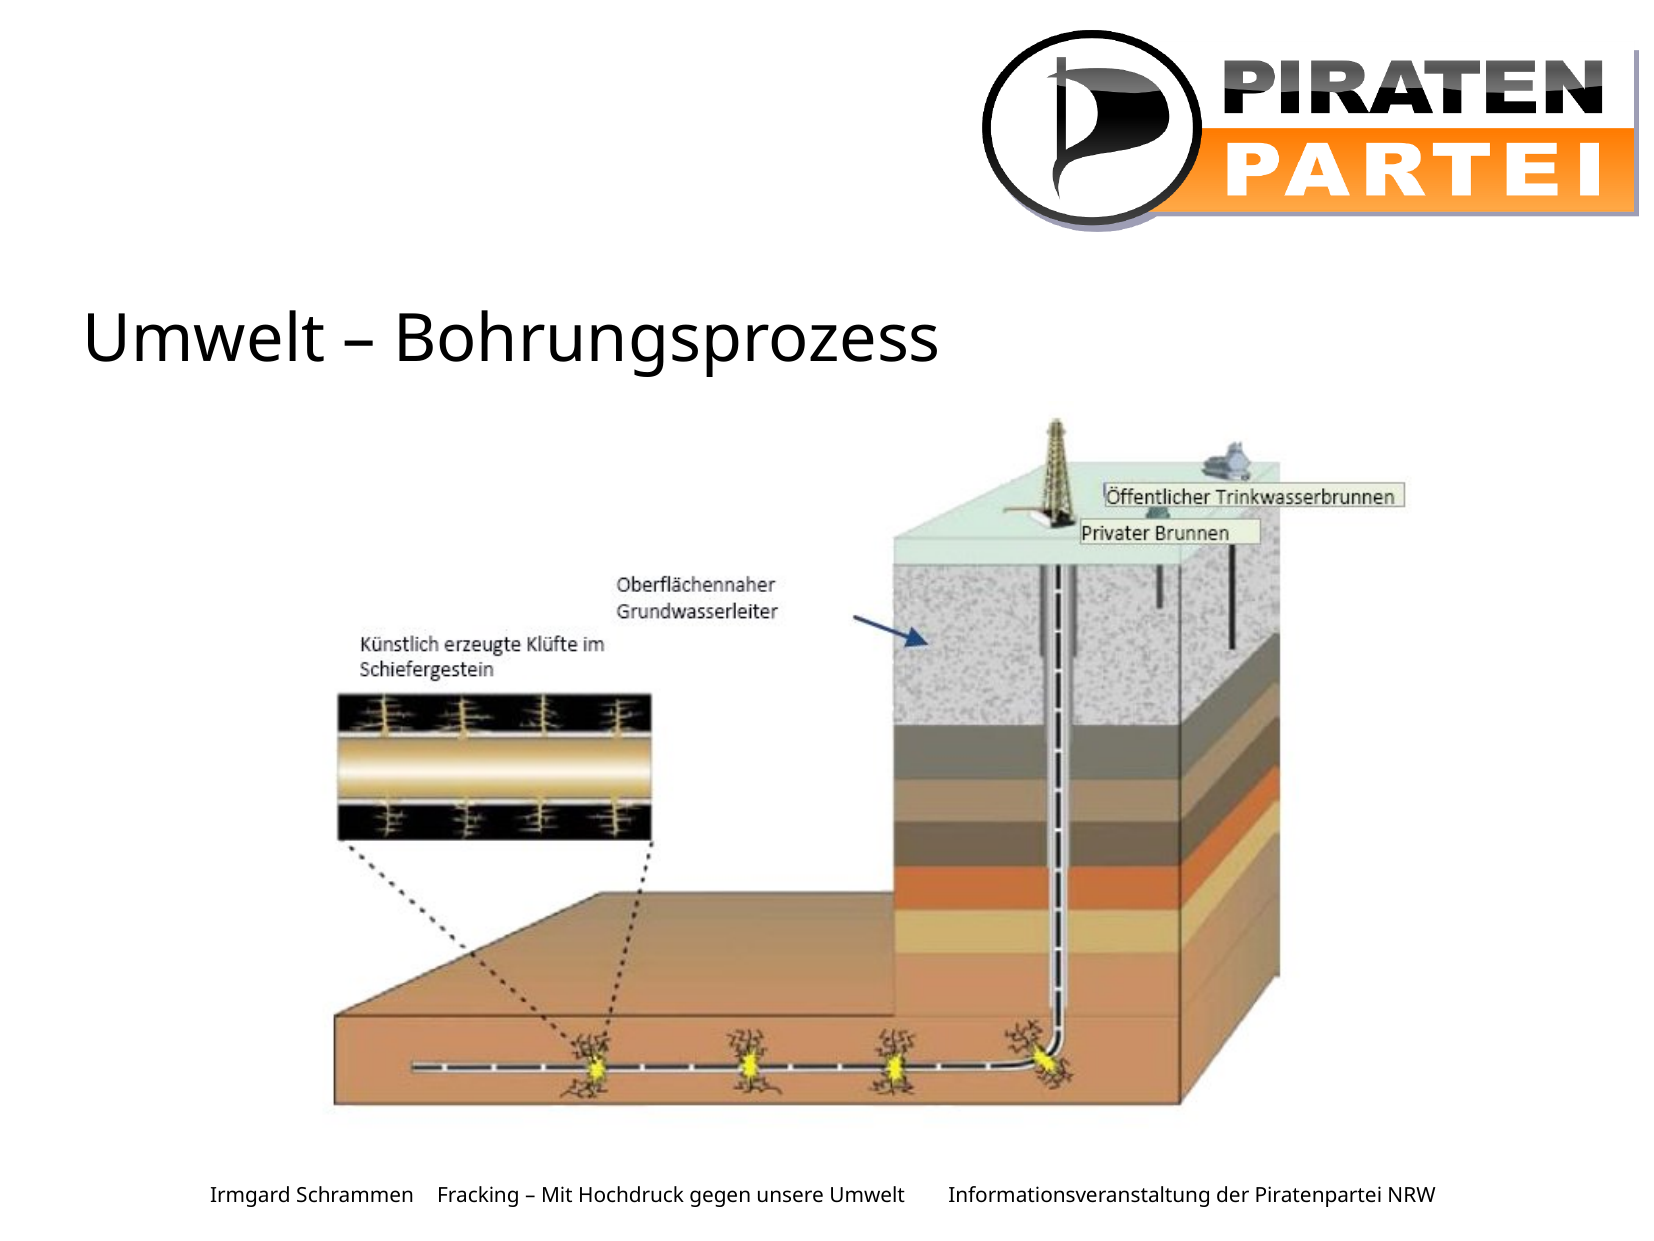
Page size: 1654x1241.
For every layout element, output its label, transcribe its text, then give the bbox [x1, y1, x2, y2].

subtitle Umwelt – Bohrungsprozess [82, 290, 1571, 1117]
picture [298, 401, 1418, 1129]
picture [974, 25, 1649, 241]
text_box Irmgard Schrammen Fracking – Mit Hochdruck gegen unsere Umwelt Informationsveranstaltung der Piratenpartei NRW [29, 1172, 1617, 1224]
